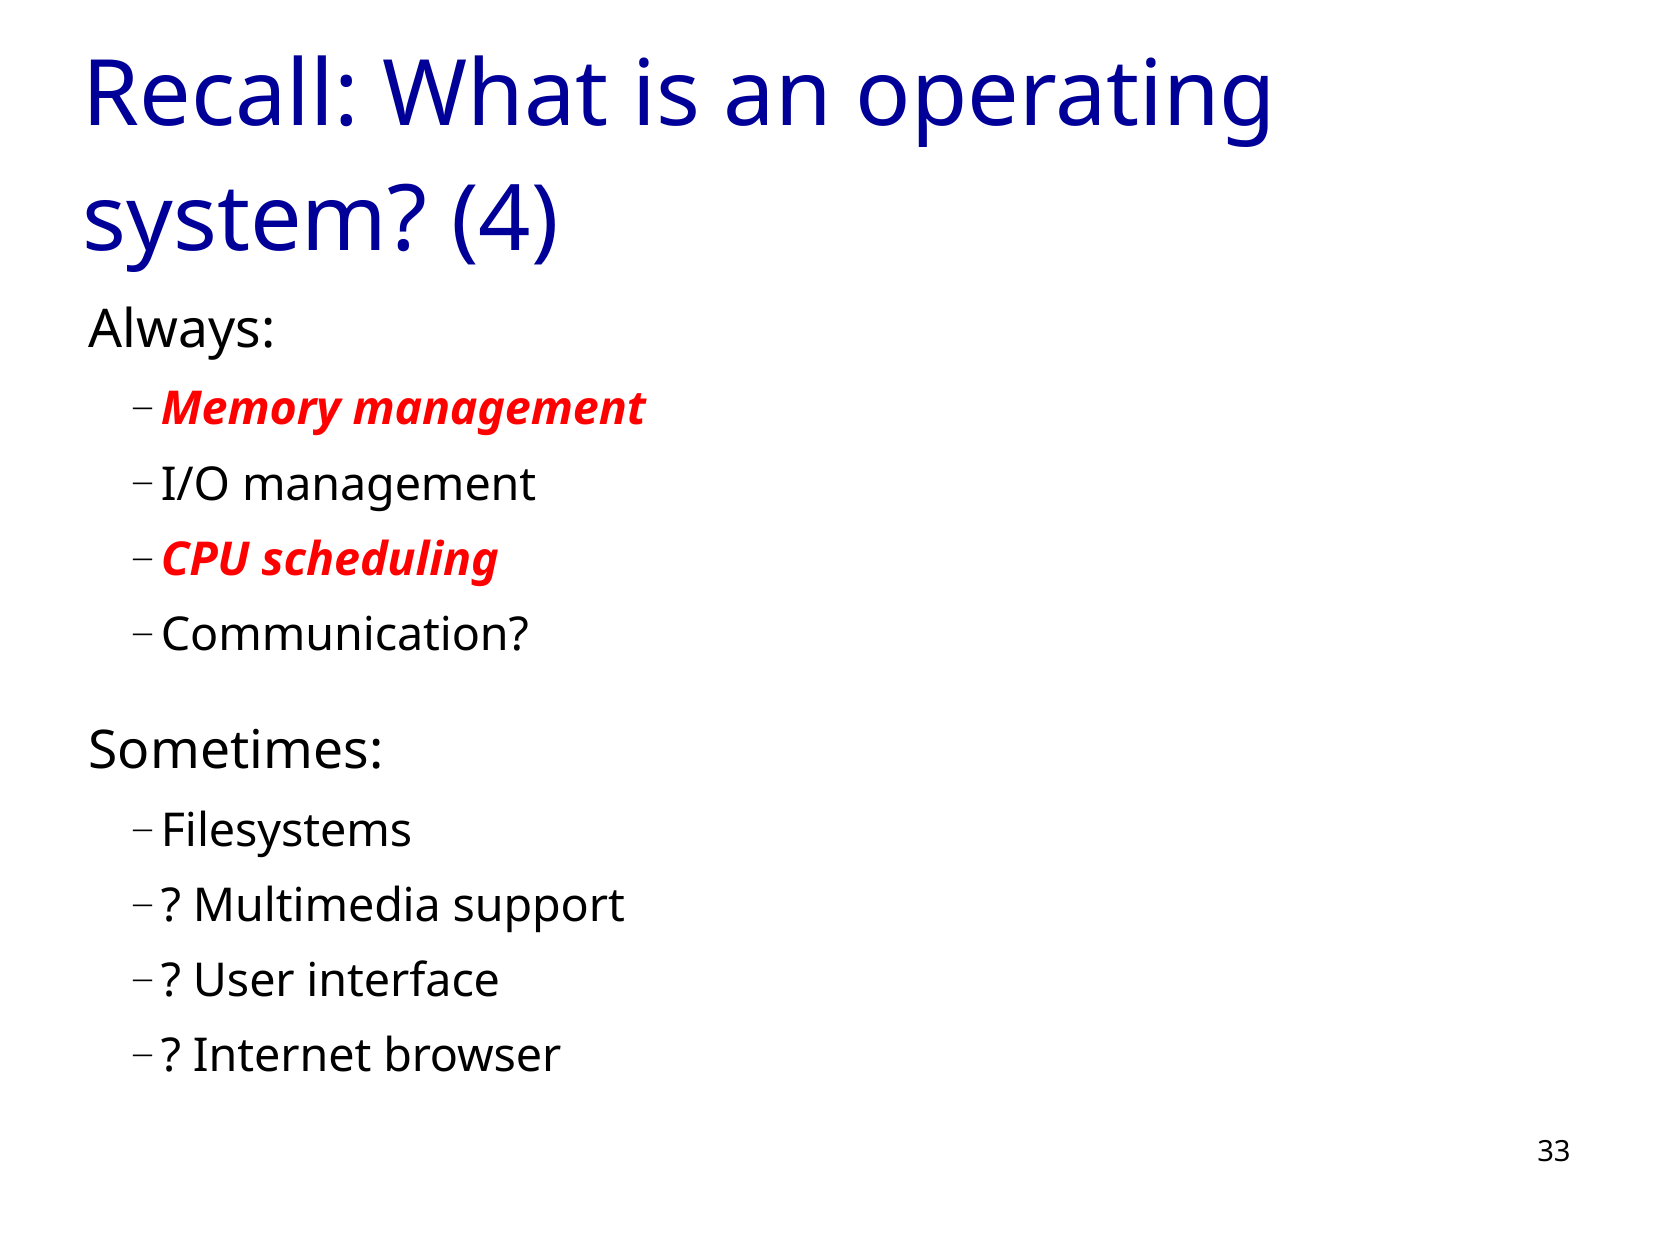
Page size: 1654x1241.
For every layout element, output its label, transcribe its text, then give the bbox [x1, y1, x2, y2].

list Always: Memory management I/O management CPU scheduling Communication? Sometimes: Filesystems ? Multimedia support ? User interface ? Internet browser [60, 290, 1571, 1096]
title Recall: What is an operating system? (4) [82, 49, 1571, 257]
